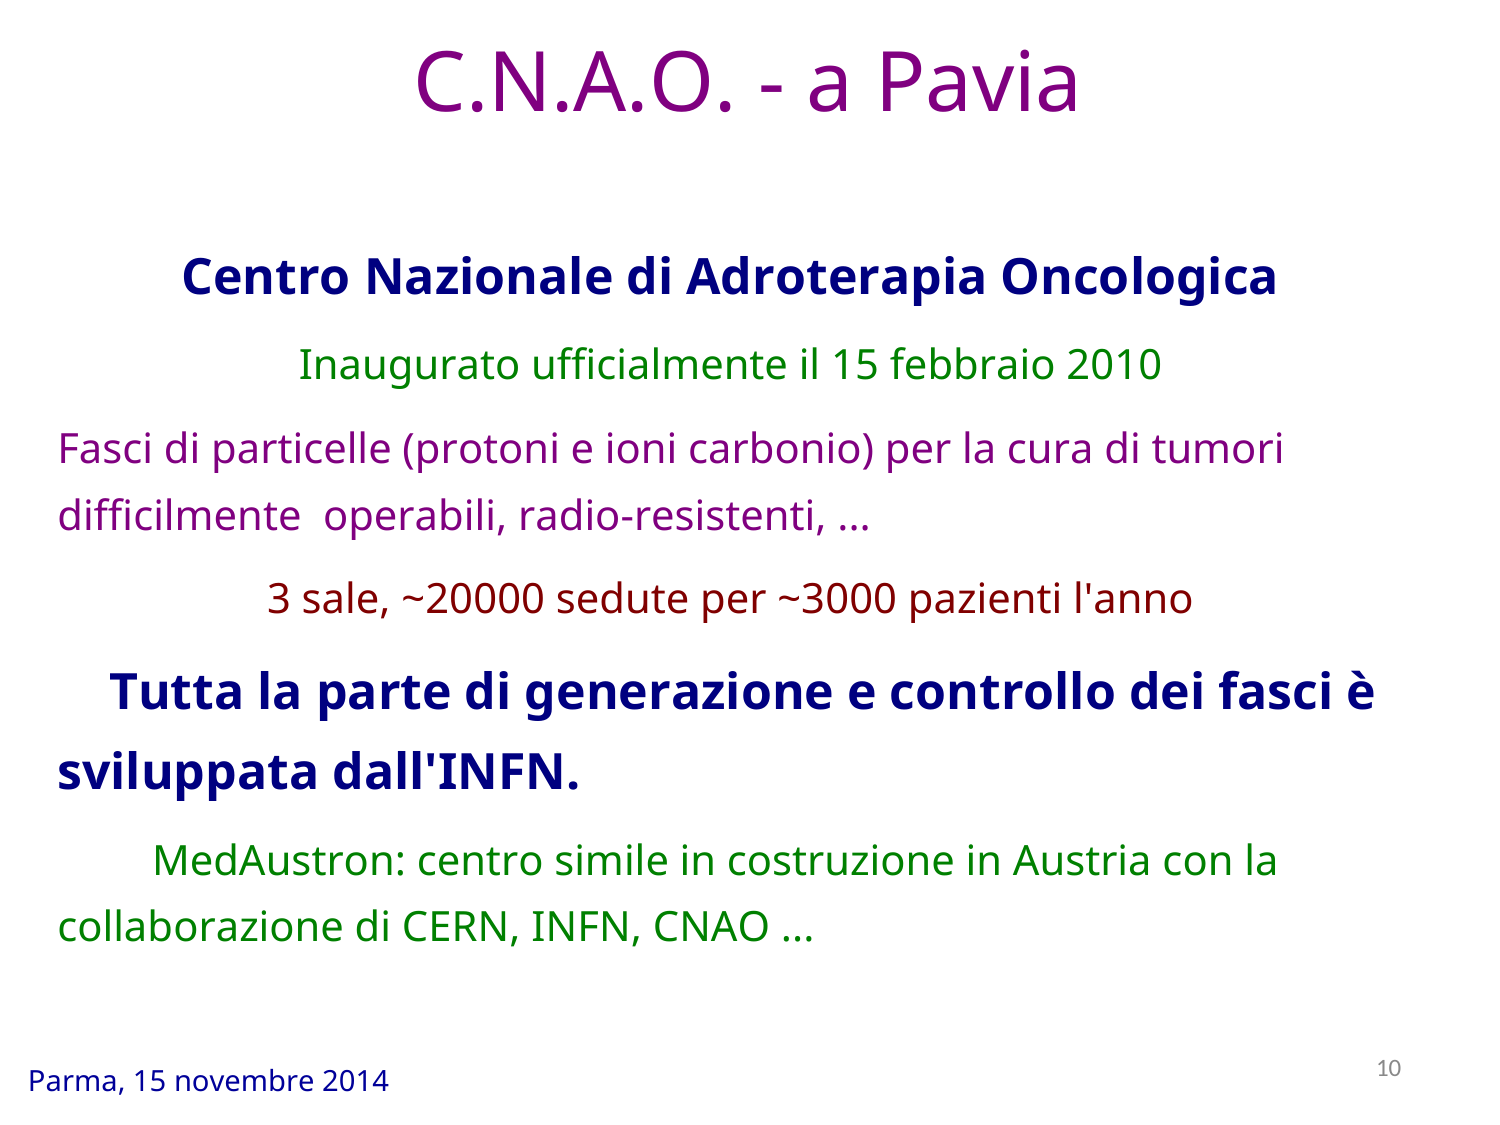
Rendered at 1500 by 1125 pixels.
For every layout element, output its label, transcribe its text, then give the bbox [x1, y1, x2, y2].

text_box C.N.A.O. - a Pavia [74, 10, 1422, 113]
text_box Centro Nazionale di Adroterapia Oncologica Inaugurato ufficialmente il 15 febbraio 2010 Fasci di particelle (protoni e ioni carbonio) per la cura di tumori difficilmente operabili, radio-resistenti, ... 3 sale, ~20000 sedute per ~3000 pazienti l'anno Tutta la parte di generazione e controllo dei fasci è sviluppata dall'INFN. MedAustron: centro simile in costruzione in Austria con la collaborazione di CERN, INFN, CNAO ... [57, 128, 1405, 1046]
text_box <numero> [1074, 1042, 1417, 1095]
